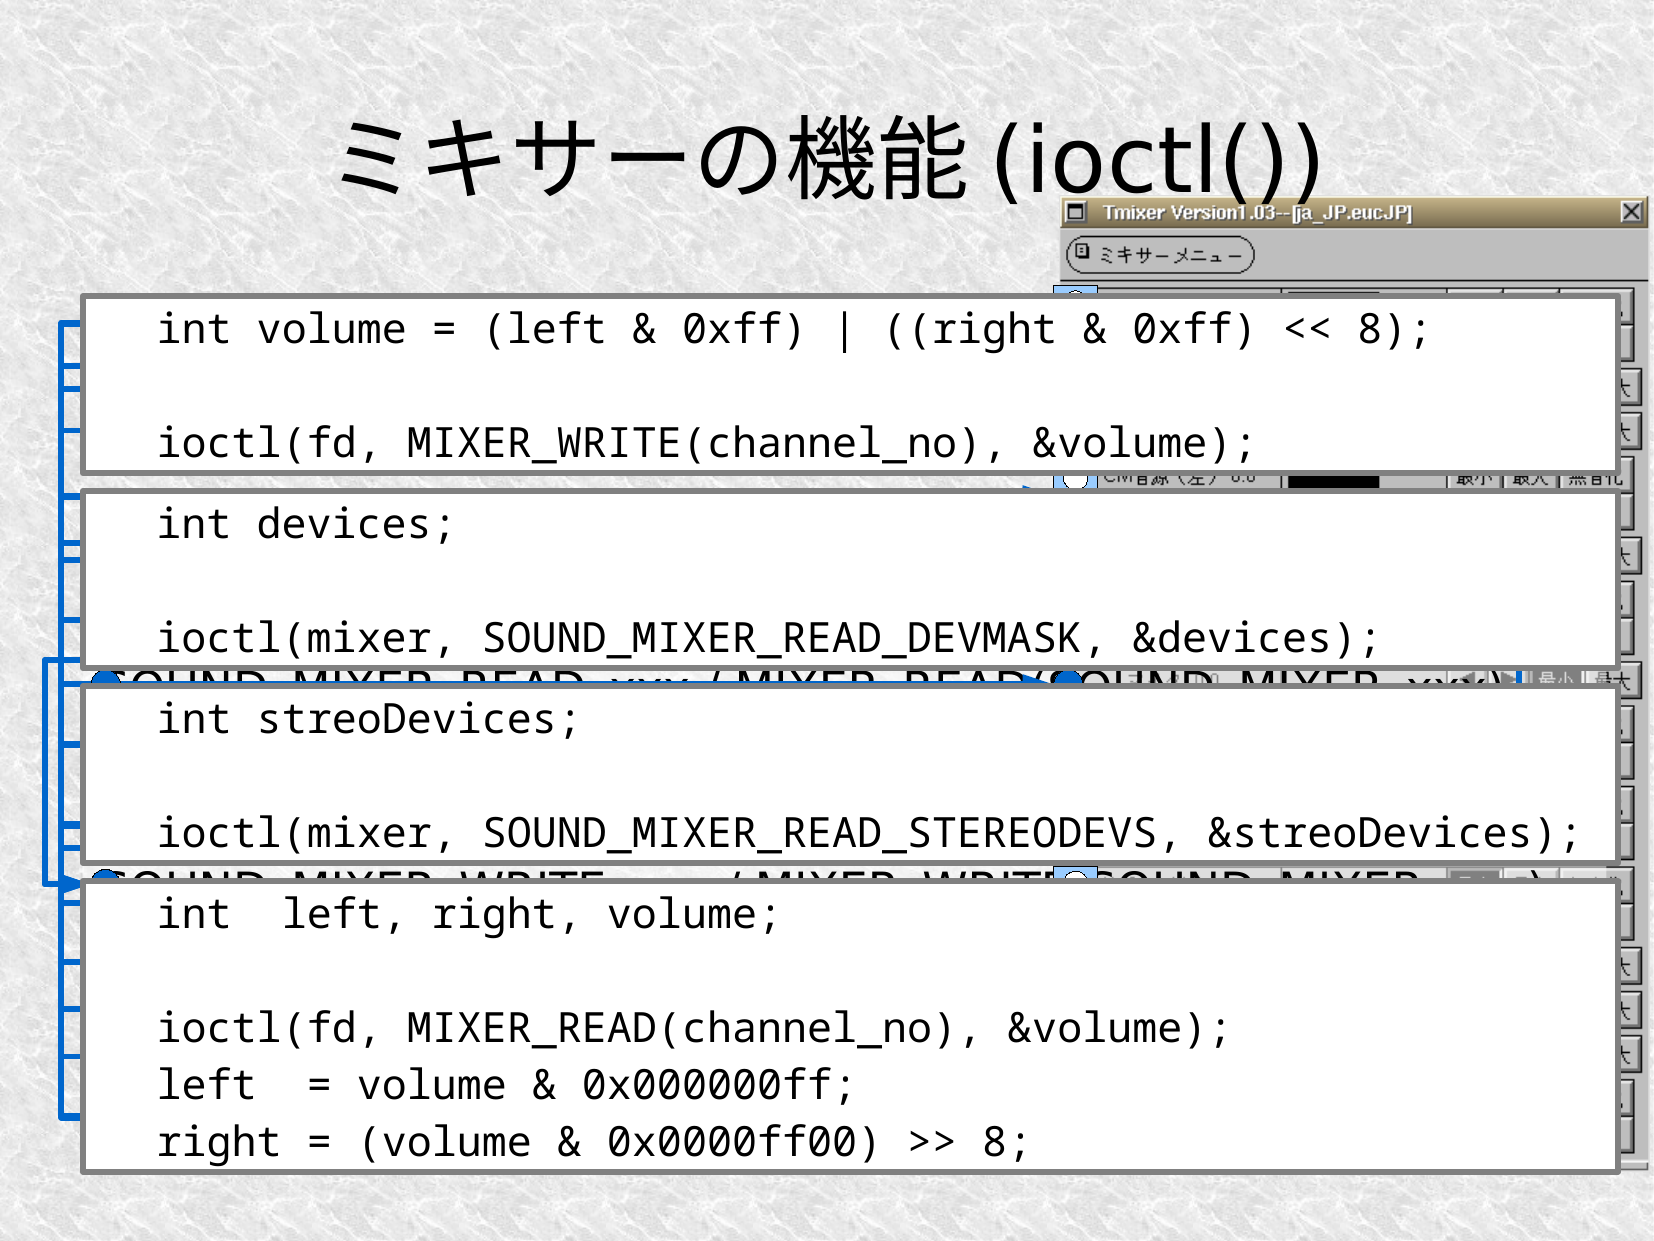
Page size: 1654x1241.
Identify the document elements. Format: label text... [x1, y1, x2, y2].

list int left, right, volume; ioctl(fd, MIXER_READ(channel_no), &volume); left = volume & 0x000000ff; right = (volume & 0x0000ff00) >> 8; [82, 880, 1619, 1124]
list SOUND_MIXER_WRITE_xxx / MIXER_WRITE(SOUND_MIXER_xxx) ボリューム・レベルの設定 [82, 866, 1053, 878]
text_box [92, 869, 119, 878]
list int streoDevices; ioctl(mixer, SOUND_MIXER_READ_STEREODEVS, &streoDevices); [82, 685, 1619, 864]
text_box [1053, 476, 1098, 488]
list int volume = (left & 0xff) | ((right & 0xff) << 8); ioctl(fd, MIXER_WRITE(channel_no), &volume); [82, 296, 1619, 474]
text_box <番号> [752, 1175, 895, 1182]
text_box [1053, 671, 1083, 683]
list SOUND_MIXER_READ_xxx / MIXER_READ(SOUND_MIXER_xxx) ボリューム・レベルの取得 [1077, 671, 1516, 683]
list SOUND_MIXER_WRITE_xxx / MIXER_WRITE(SOUND_MIXER_xxx) ボリューム・レベルの設定 [1098, 866, 1607, 878]
text_box [91, 671, 121, 683]
title ミキサーの機能 (ioctl()) [82, 49, 1571, 257]
text_box [1053, 285, 1098, 293]
list int devices; ioctl(mixer, SOUND_MIXER_READ_DEVMASK, &devices); [82, 490, 1619, 669]
picture [0, 0, 1654, 1241]
list SOUND_MIXER_READ_xxx / MIXER_READ(SOUND_MIXER_xxx) ボリューム・レベルの取得 [114, 671, 1060, 683]
text_box [1053, 866, 1098, 878]
